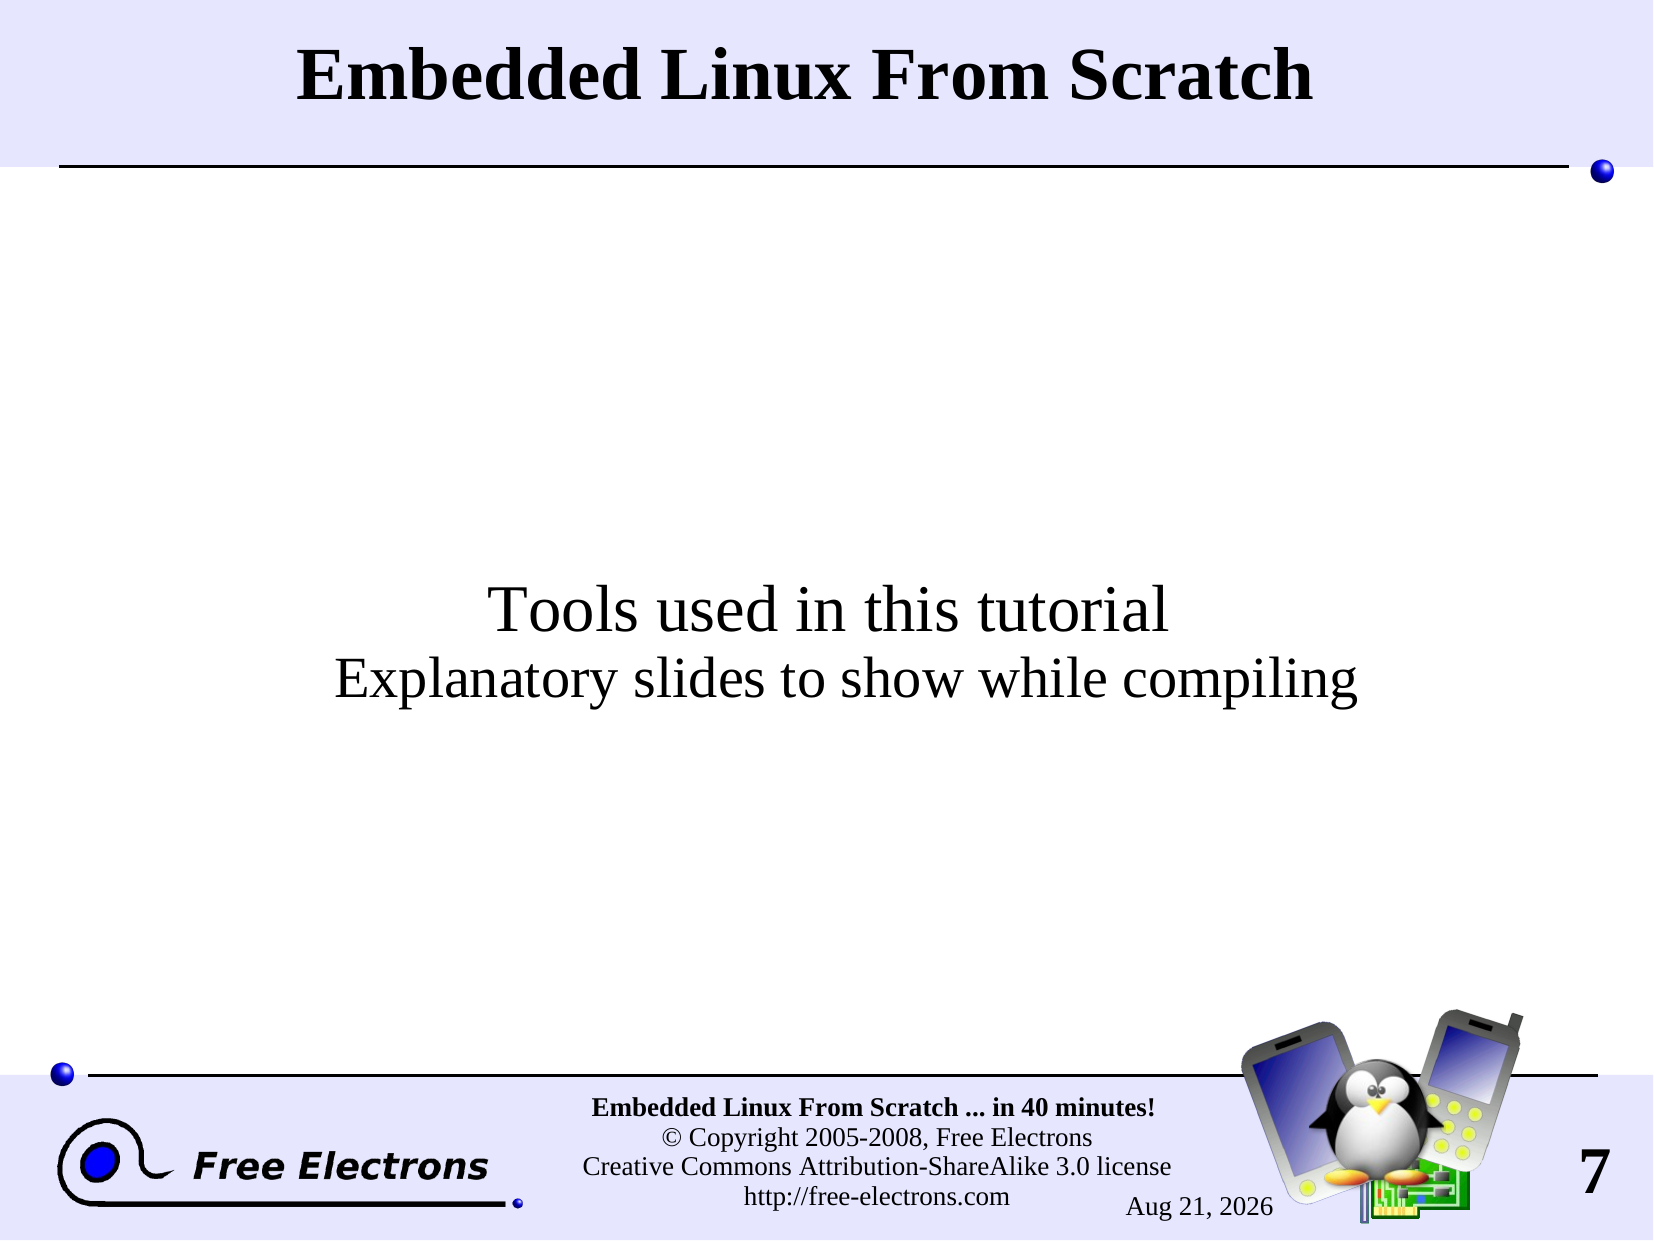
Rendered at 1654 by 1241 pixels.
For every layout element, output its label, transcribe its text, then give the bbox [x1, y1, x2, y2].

subtitle Tools used in this tutorial Explanatory slides to show while compiling [105, 216, 1518, 1066]
picture [50, 1107, 527, 1216]
title Embedded Linux From Scratch [60, 18, 1551, 132]
picture [1231, 1007, 1538, 1241]
